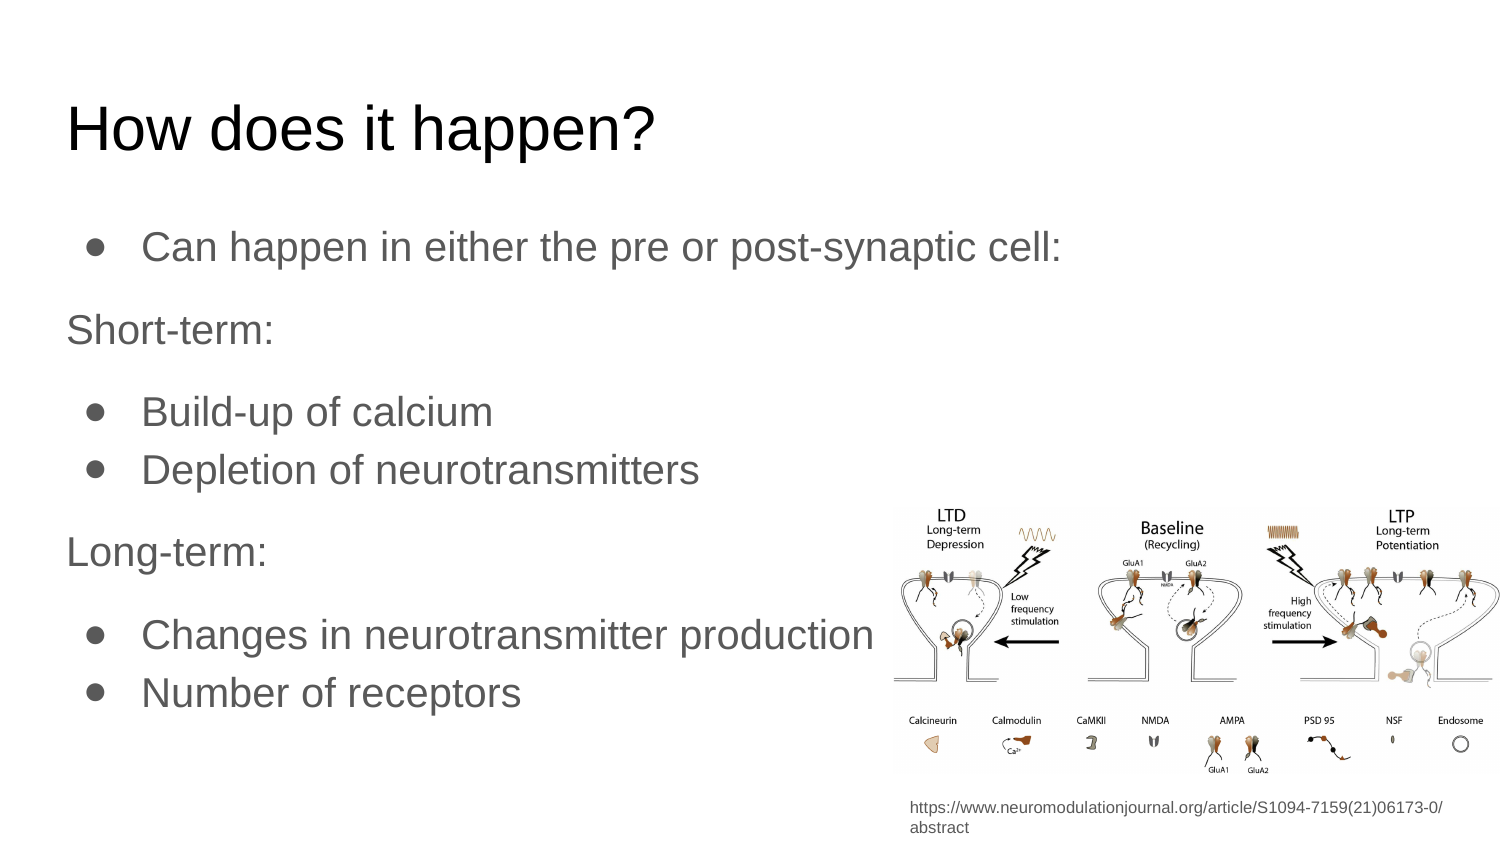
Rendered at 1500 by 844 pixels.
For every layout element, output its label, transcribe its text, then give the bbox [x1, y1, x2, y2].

title How does it happen? [51, 72, 1449, 167]
text_box https://www.neuromodulationjournal.org/article/S1094-7159(21)06173-0/abstract [894, 781, 1495, 831]
picture [893, 507, 1500, 774]
list Can happen in either the pre or post-synaptic cell: Short-term: Build-up of calcium Depletion of neurotransmitters Long-term: Changes in neurotransmitter production Number of receptors [51, 197, 1449, 815]
